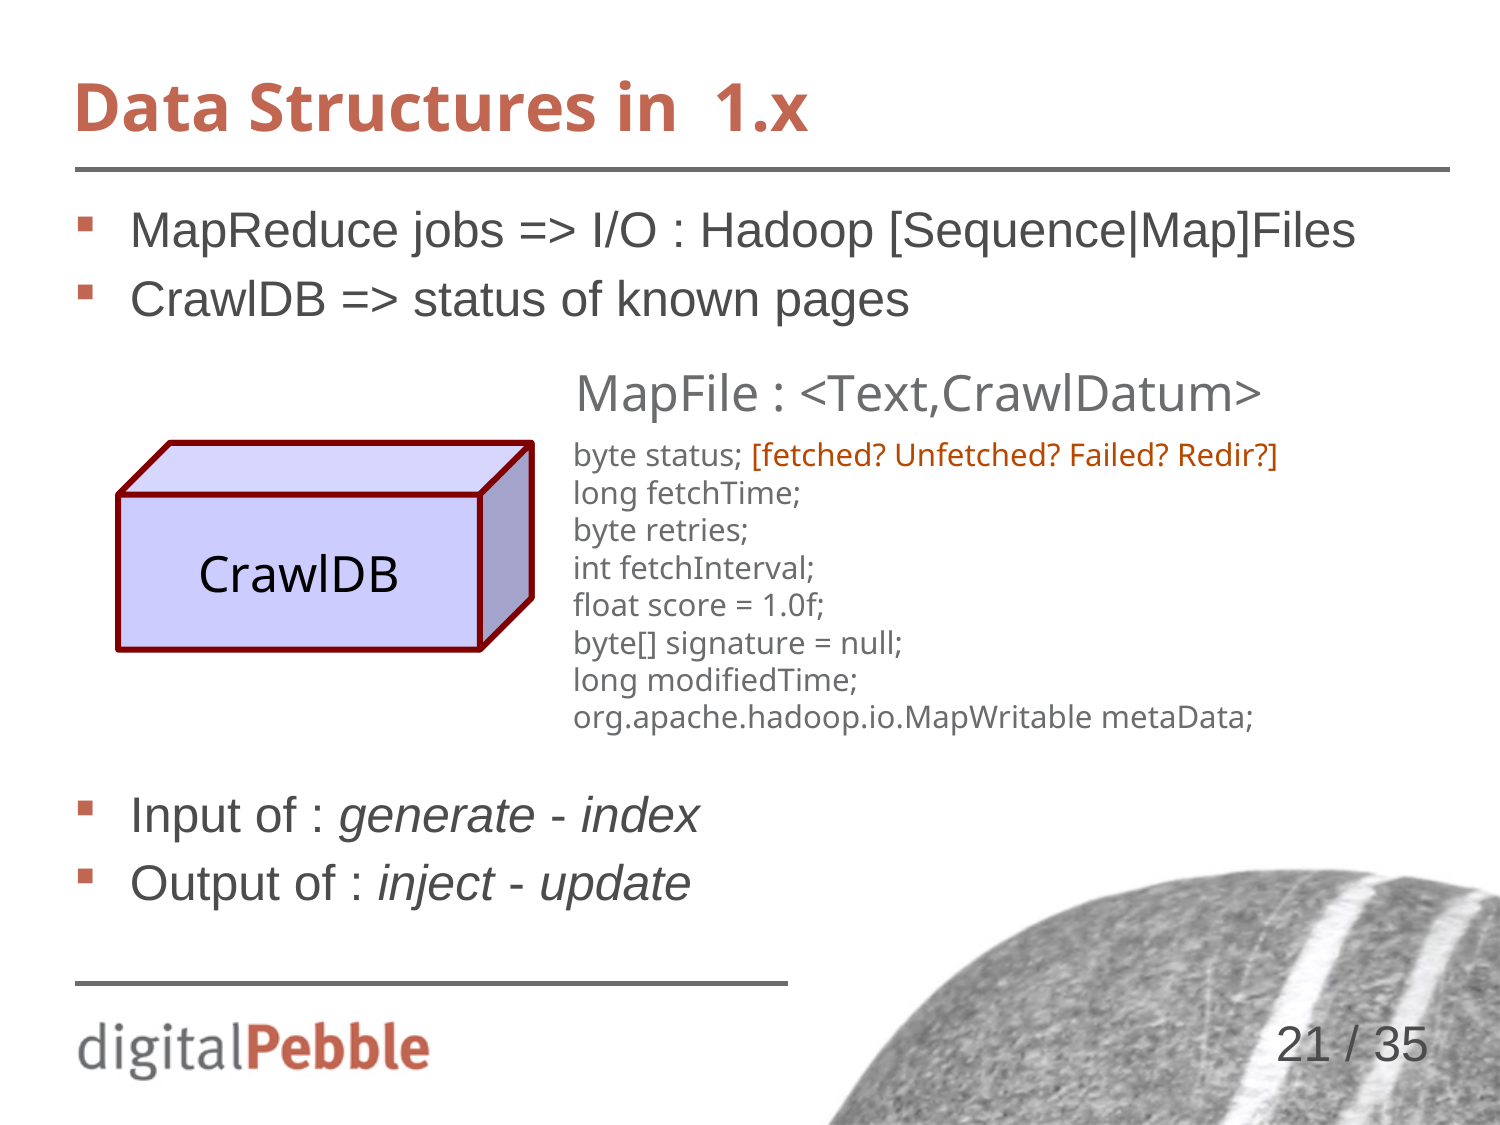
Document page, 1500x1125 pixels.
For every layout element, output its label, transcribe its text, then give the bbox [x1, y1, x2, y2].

list MapReduce jobs => I/O : Hadoop [Sequence|Map]Files CrawlDB => status of known pages [59, 194, 1388, 343]
text_box byte status; [fetched? Unfetched? Failed? Redir?] long fetchTime; byte retries; int fetchInterval; float score = 1.0f; byte[] signature = null; long modifiedTime; org.apache.hadoop.io.MapWritable metaData; [541, 428, 1500, 743]
list Input of : generate - index Output of : inject - update [59, 779, 1388, 928]
title Data Structures in 1.x [57, 37, 1438, 174]
text_box MapFile : <Text,CrawlDatum> [561, 354, 1388, 428]
picture [0, 0, 1500, 1125]
text_box CrawlDB [118, 495, 479, 650]
